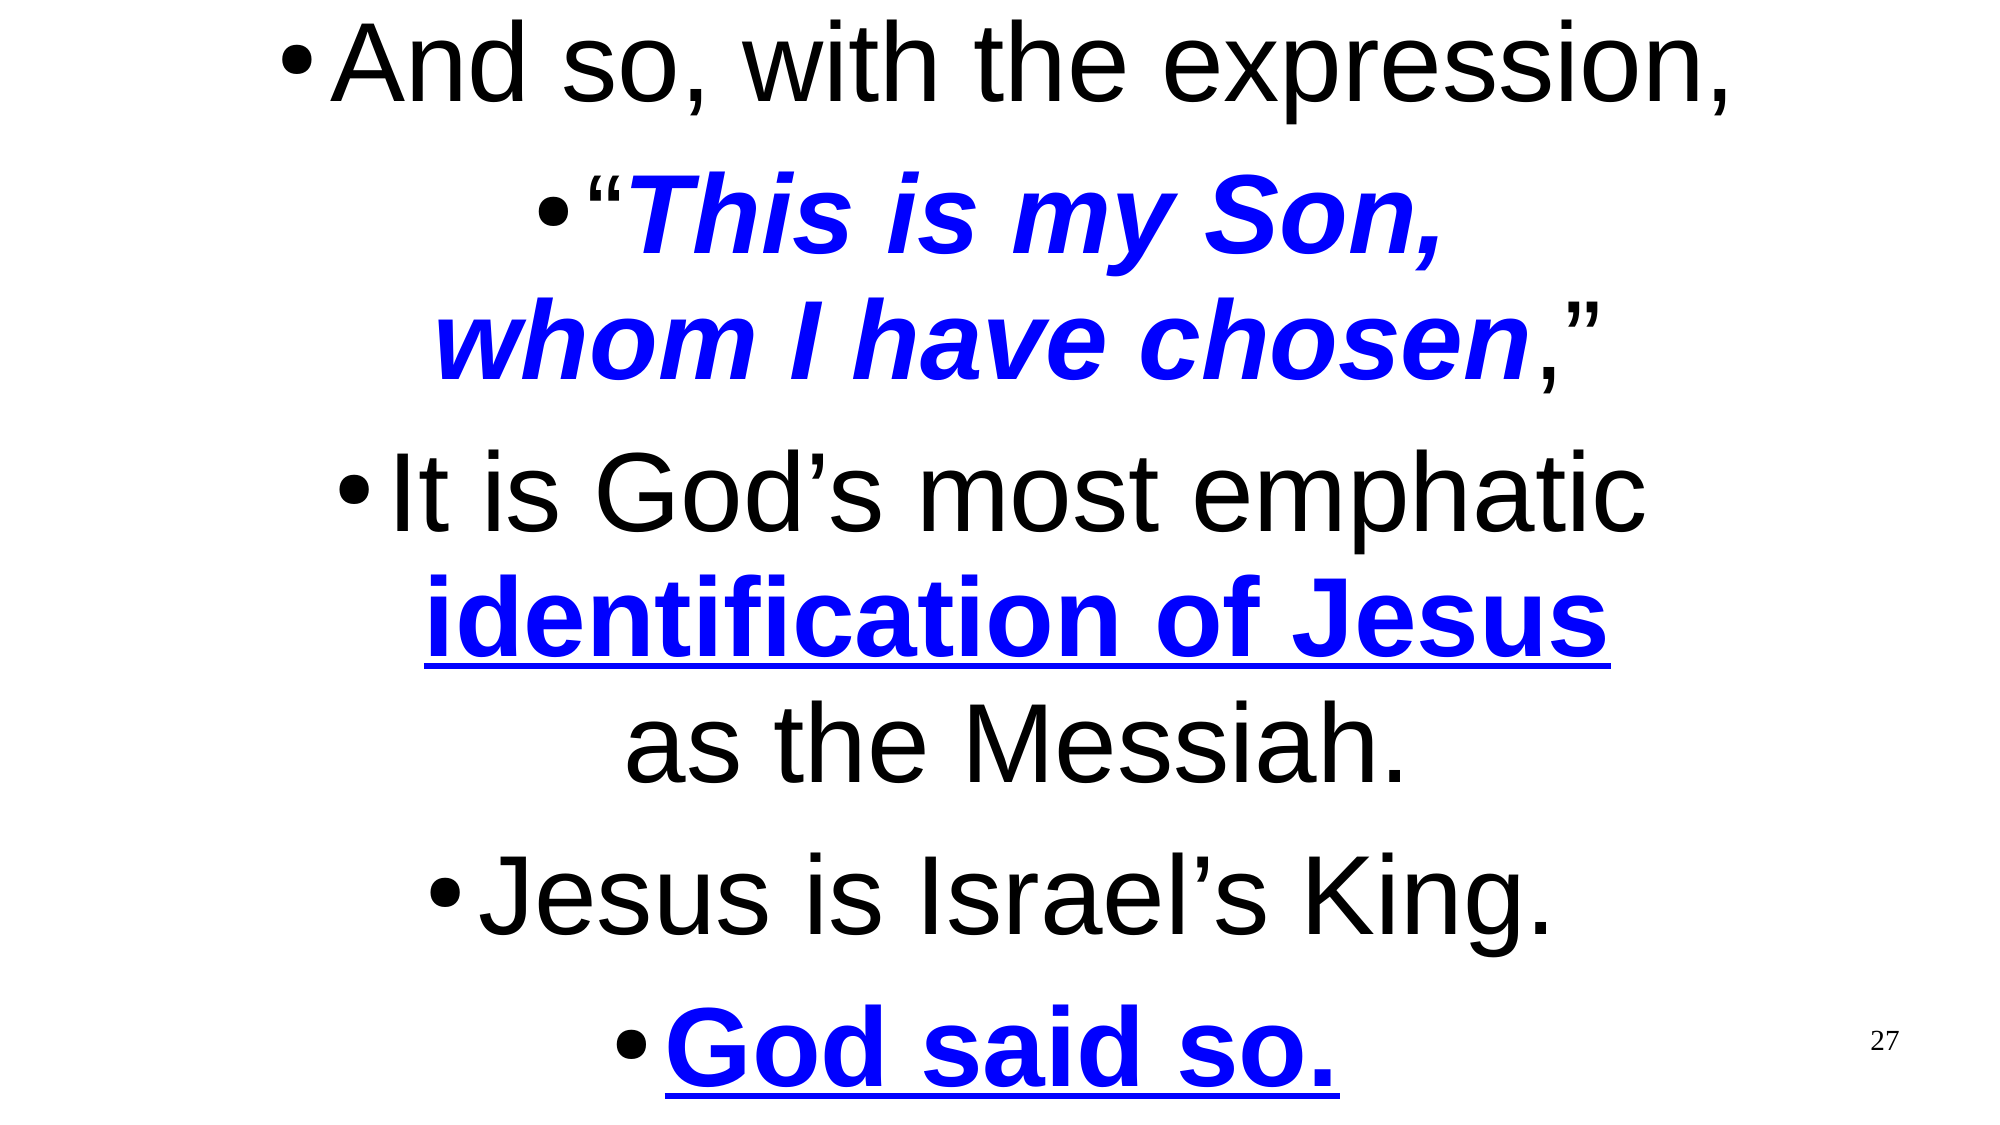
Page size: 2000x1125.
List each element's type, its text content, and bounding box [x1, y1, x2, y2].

list And so, with the expression, “This is my Son, whom I have chosen,” It is God’s most emphatic identification of Jesus as the Messiah. Jesus is Israel’s King. God said so. [0, 0, 1996, 1123]
